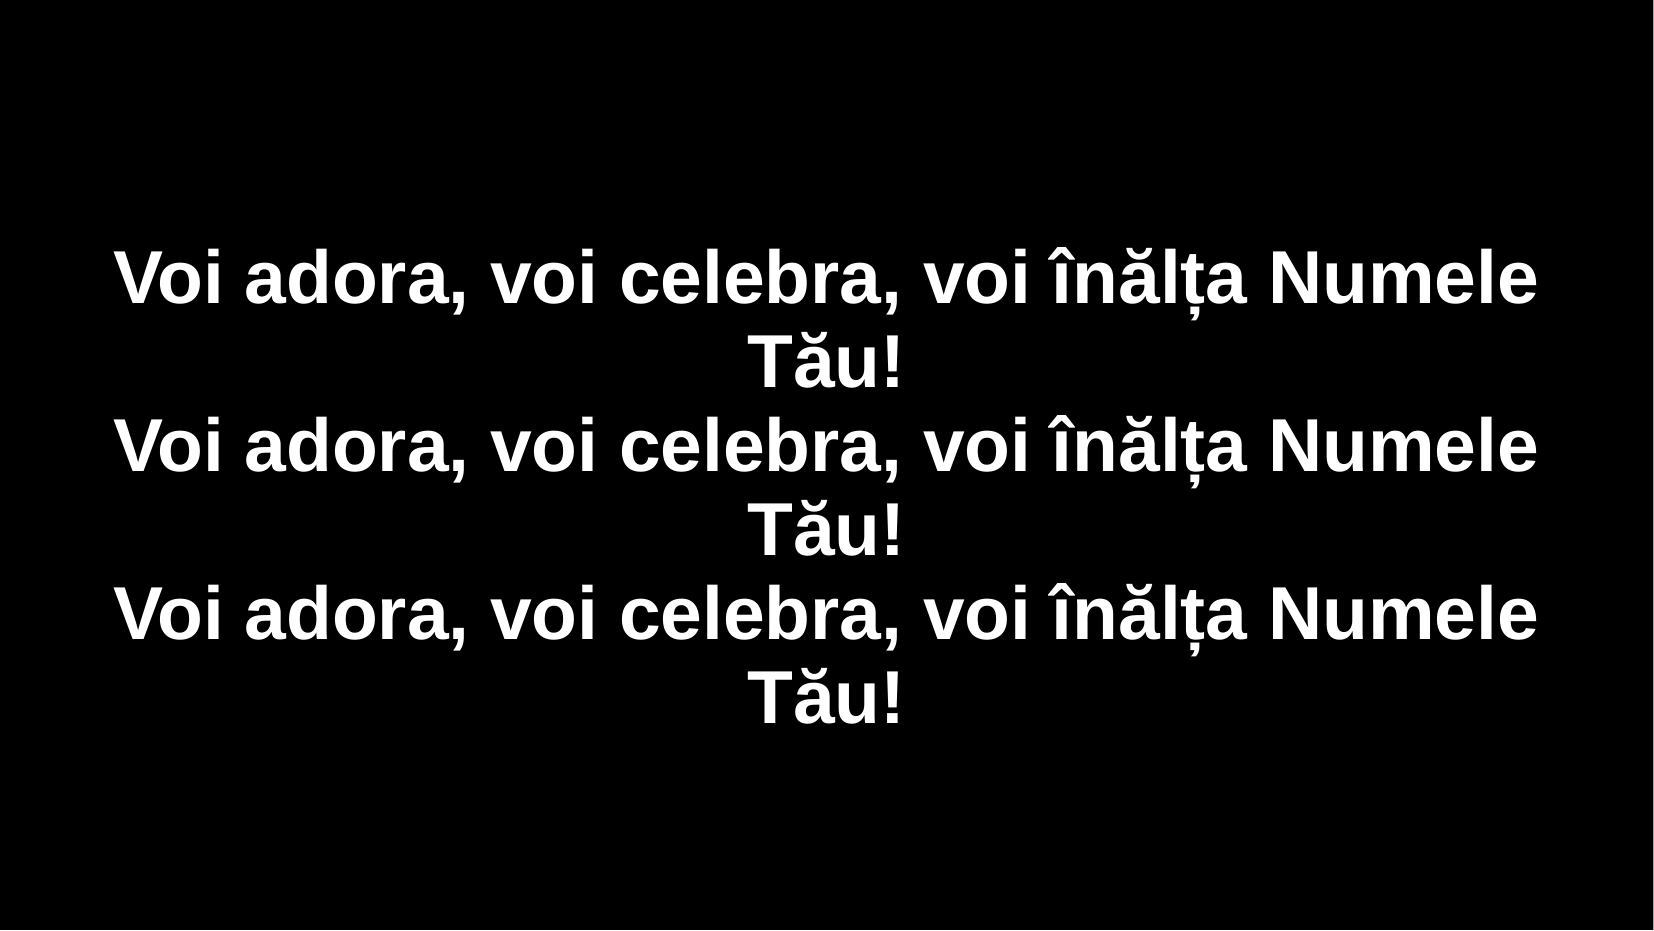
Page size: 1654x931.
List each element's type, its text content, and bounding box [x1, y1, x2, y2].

subtitle Voi adora, voi celebra, voi înălța Numele Tău! Voi adora, voi celebra, voi înălța Numele Tău! Voi adora, voi celebra, voi înălța Numele Tău! [82, 217, 1571, 757]
